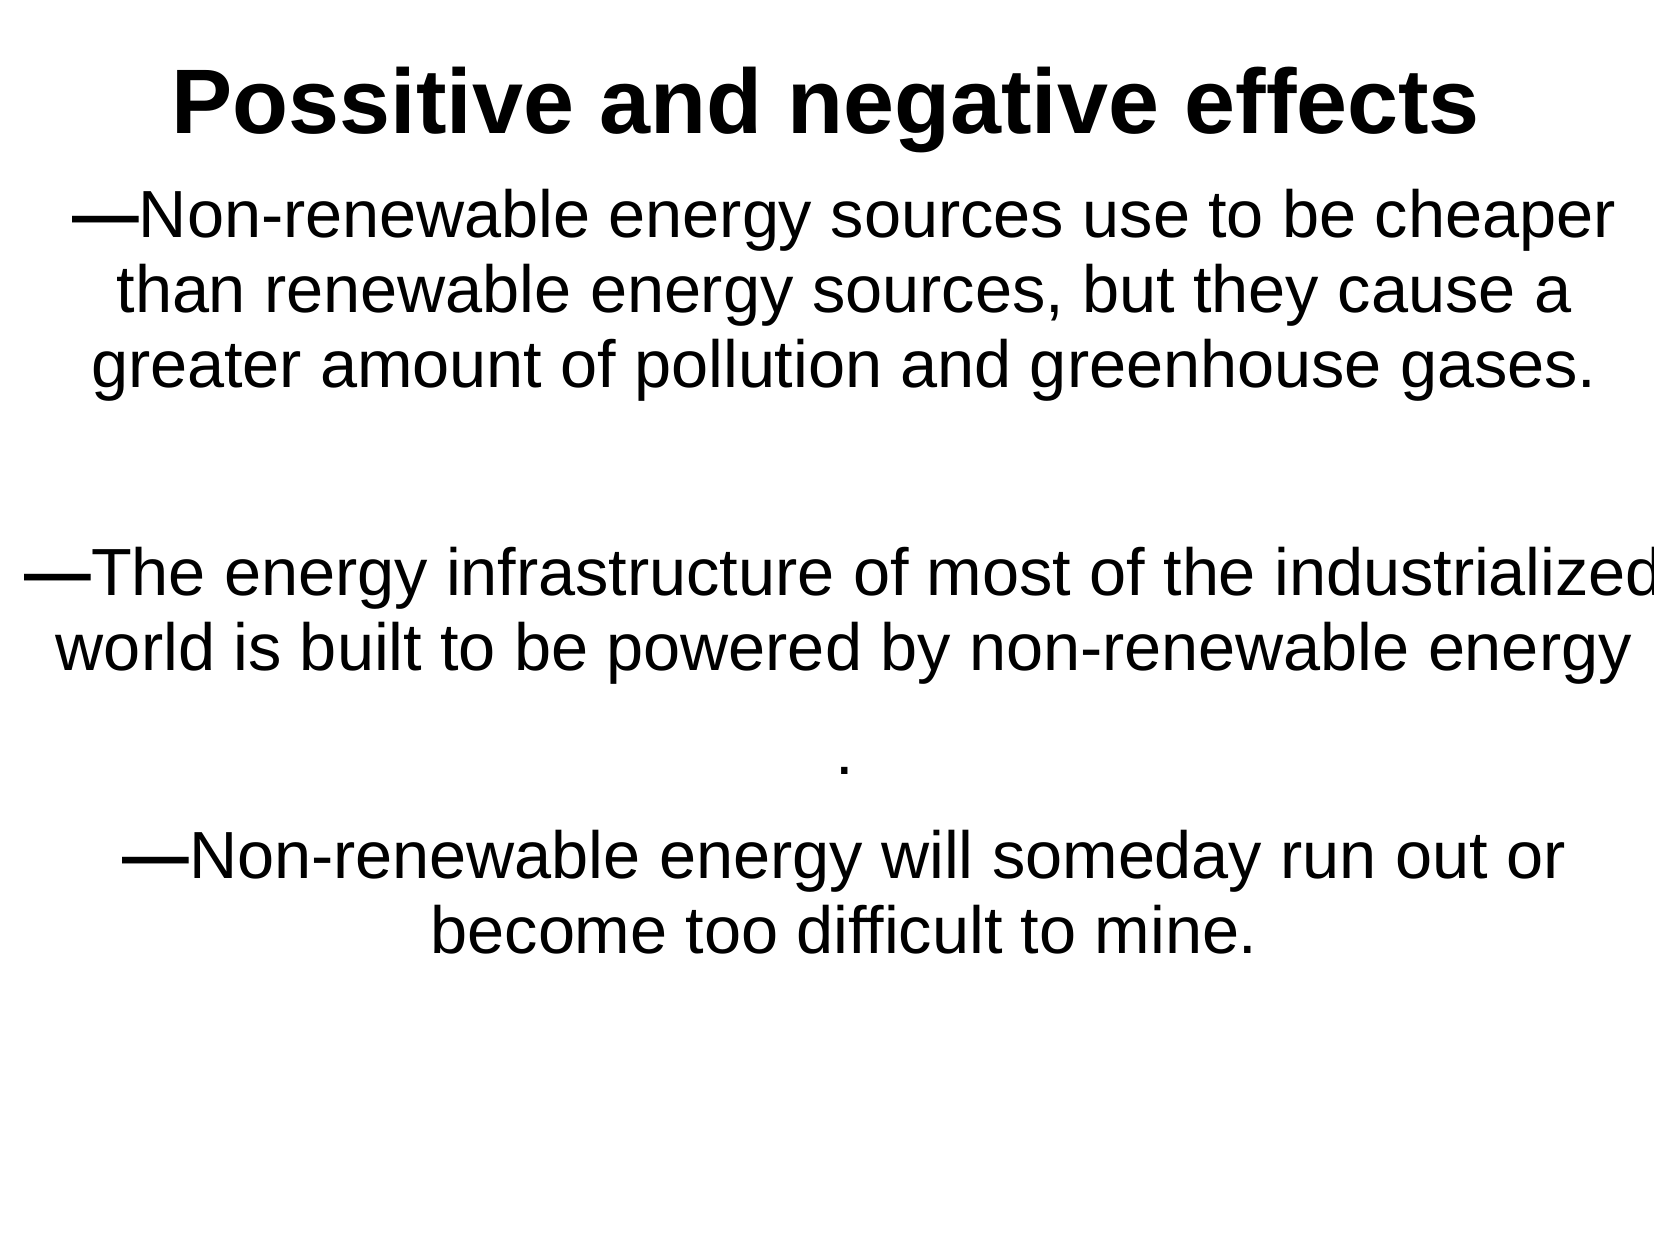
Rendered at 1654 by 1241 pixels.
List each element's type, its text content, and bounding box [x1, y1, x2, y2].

list —Non-renewable energy sources use to be cheaper than renewable energy sources, but they cause a greater amount of pollution and greenhouse gases. —The energy infrastructure of most of the industrialized world is built to be powered by non-renewable energy . —Non-renewable energy will someday run out or become too difficult to mine. [23, 177, 1654, 1241]
title Possitive and negative effects [82, 49, 1571, 177]
